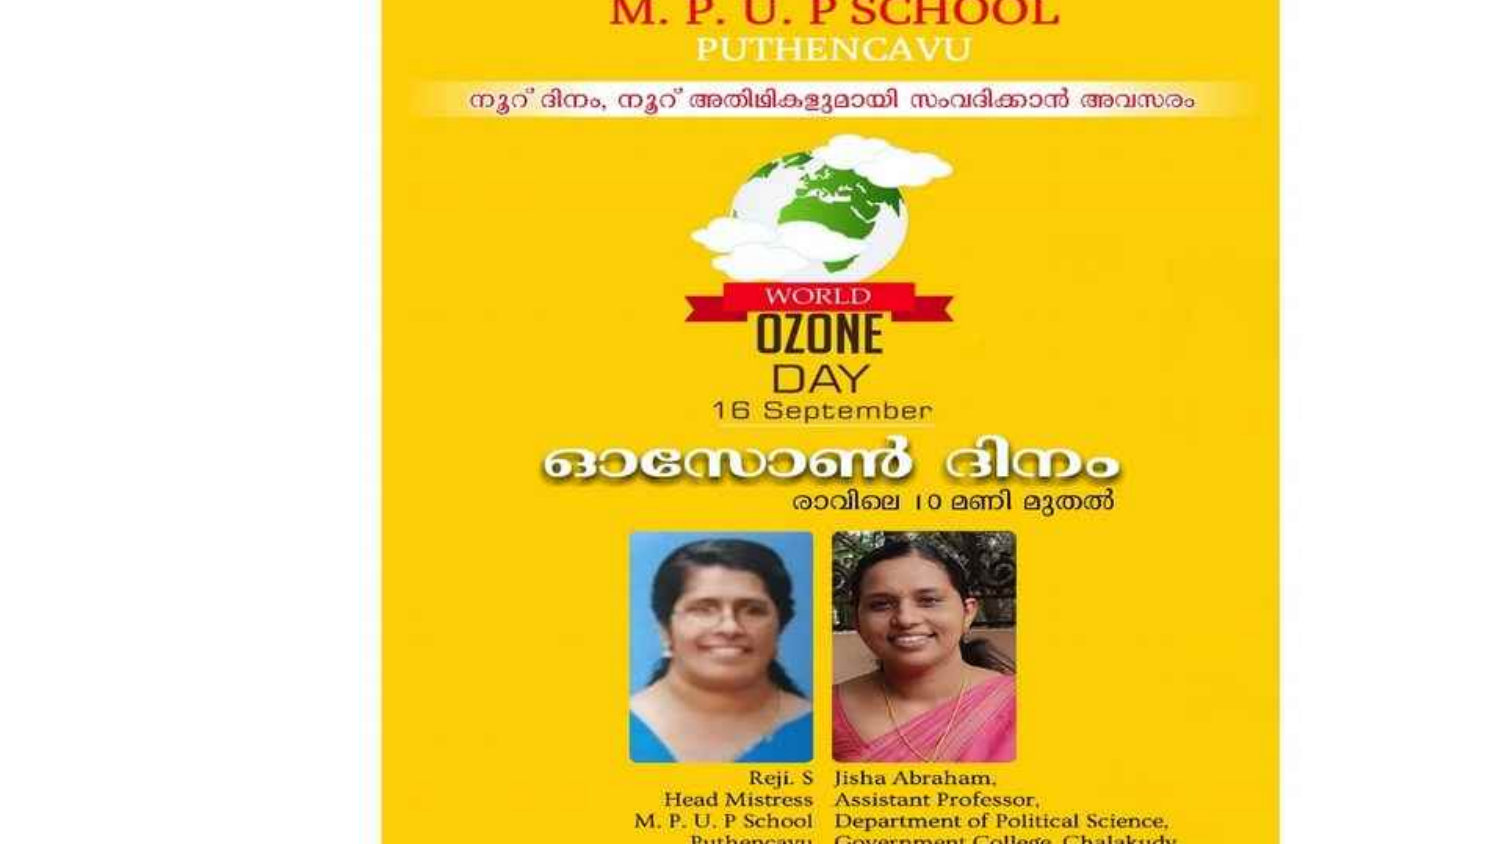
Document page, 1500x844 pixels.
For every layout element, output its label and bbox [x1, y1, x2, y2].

picture [359, 0, 1302, 844]
